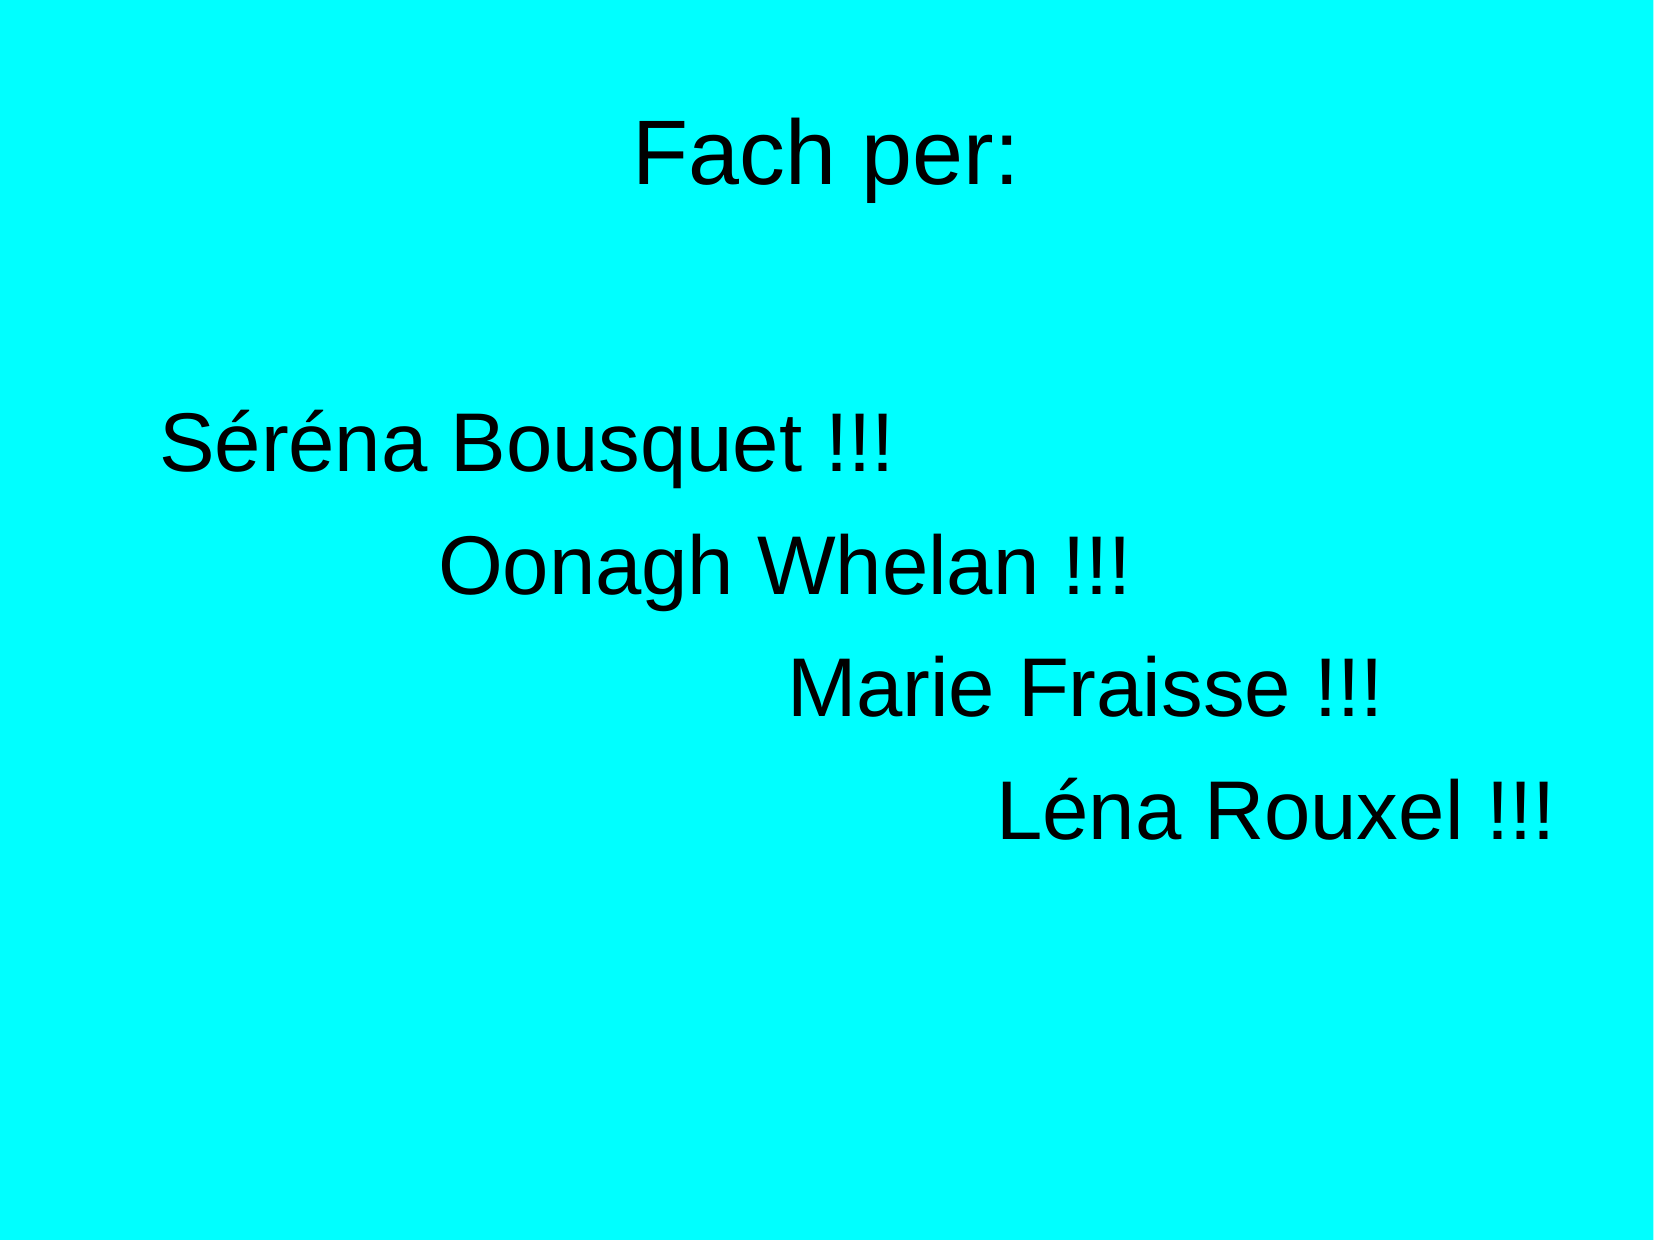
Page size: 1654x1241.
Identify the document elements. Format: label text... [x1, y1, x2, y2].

list Séréna Bousquet !!! Oonagh Whelan !!! Marie Fraisse !!! Léna Rouxel !!! [88, 274, 1577, 1093]
title Fach per: [82, 49, 1571, 257]
